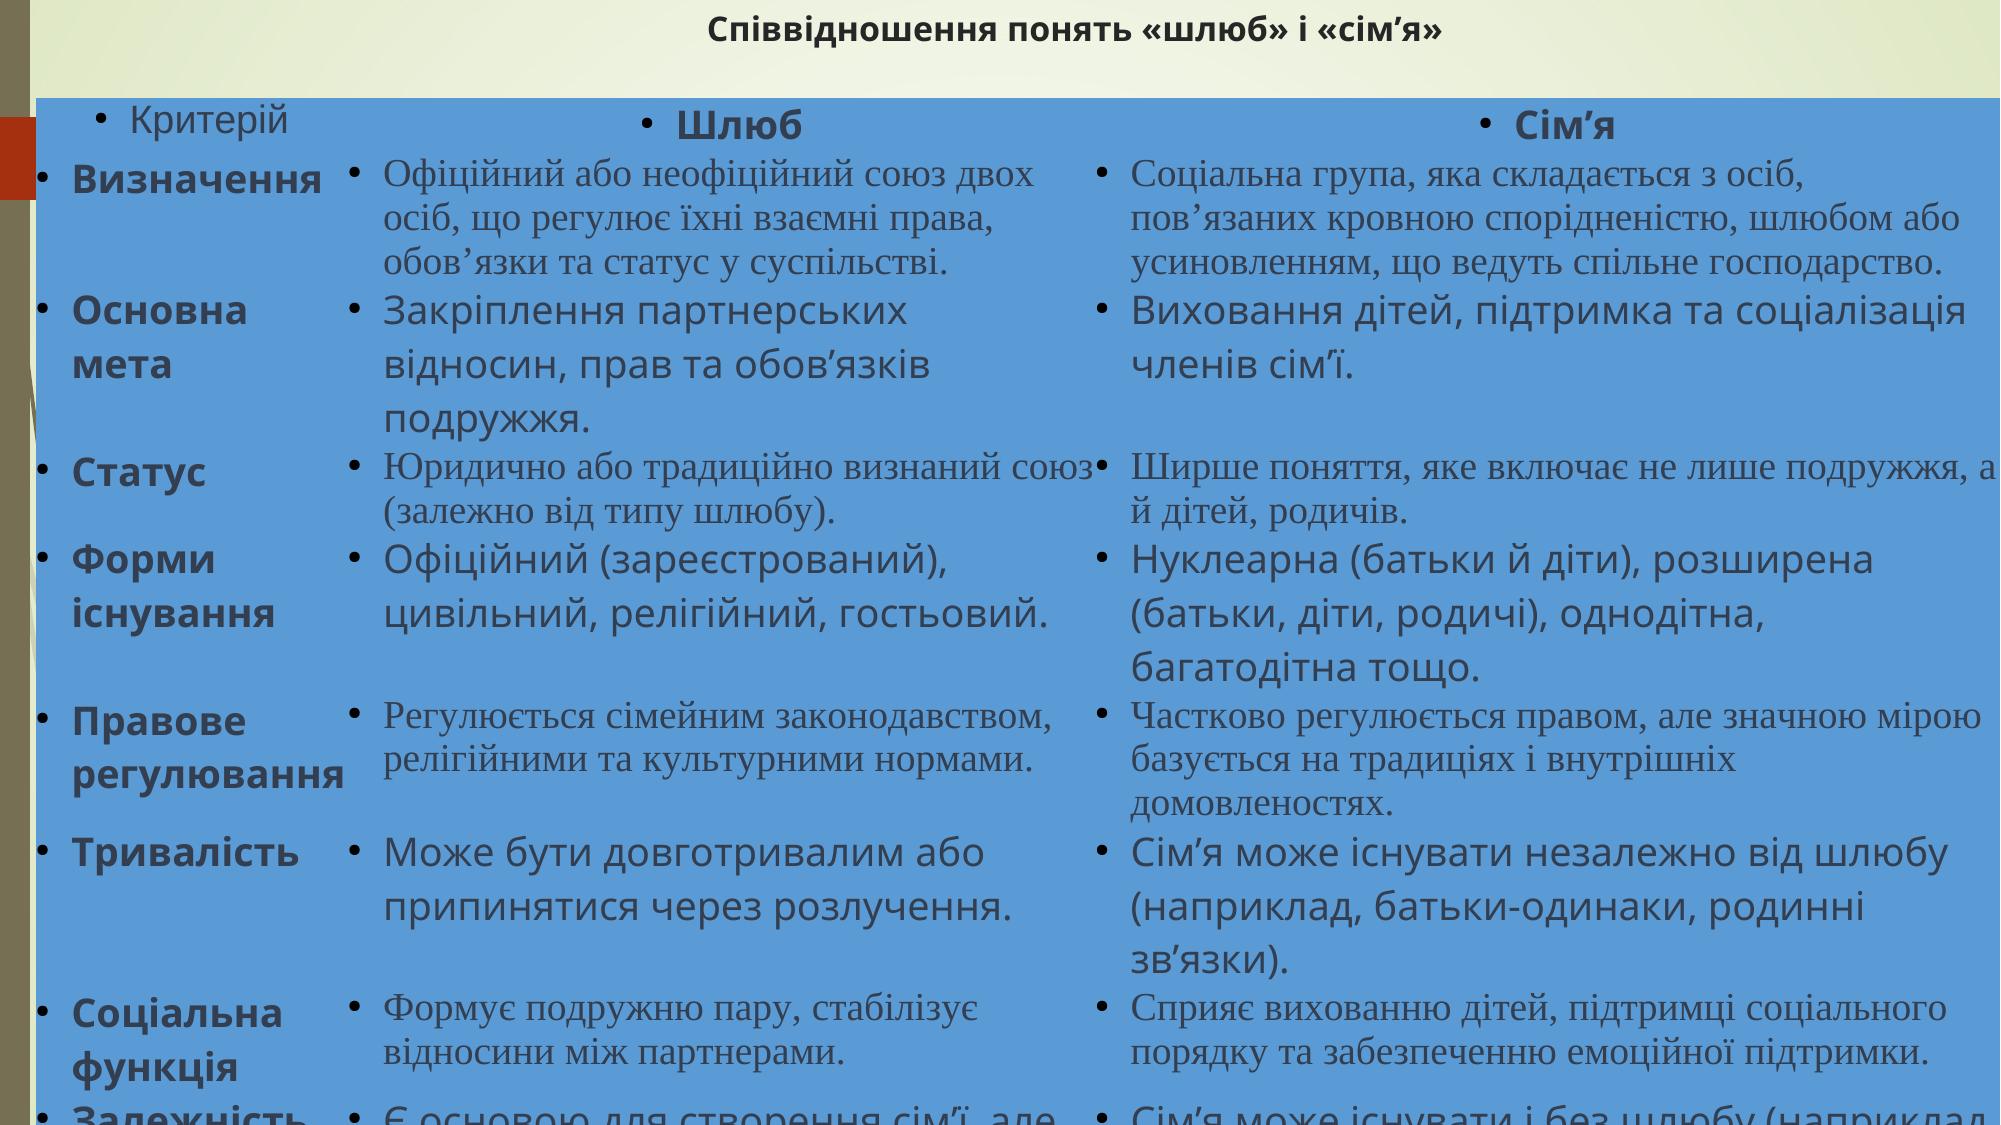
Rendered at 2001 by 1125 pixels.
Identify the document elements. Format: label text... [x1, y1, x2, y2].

table_cell Залежність одне від одного [36, 1093, 348, 1125]
table_cell Ширше поняття, яке включає не лише подружжя, а й дітей, родичів. [1095, 444, 2000, 532]
table_cell Правове регулювання [36, 693, 348, 824]
table_cell Є основою для створення сім’ї, але не завжди передбачає її (наприклад, бездітні шлюби). [348, 1093, 1095, 1125]
table_cell Формує подружню пару, стабілізує відносини між партнерами. [348, 986, 1095, 1093]
table_cell Офіційний (зареєстрований), цивільний, релігійний, гостьовий. [348, 532, 1095, 693]
table_header Сім’я [1095, 98, 2000, 151]
table_cell Сім’я може існувати і без шлюбу (наприклад, мати-одиначка з дитиною, родичі, які ведуть спільне господарство). [1095, 1093, 2000, 1125]
table_cell Офіційний або неофіційний союз двох осіб, що регулює їхні взаємні права, обов’язки та статус у суспільстві. [348, 151, 1095, 283]
table_cell Тривалість [36, 824, 348, 986]
table_cell Визначення [36, 151, 348, 283]
title Співвідношення понять «шлюб» і «сім’я» [344, 0, 1807, 98]
table_cell Сприяє вихованню дітей, підтримці соціального порядку та забезпеченню емоційної підтримки. [1095, 986, 2000, 1093]
table_cell Соціальна група, яка складається з осіб, пов’язаних кровною спорідненістю, шлюбом або усиновленням, що ведуть спільне господарство. [1095, 151, 2000, 283]
table_cell Соціальна функція [36, 986, 348, 1093]
table_cell Може бути довготривалим або припинятися через розлучення. [348, 824, 1095, 986]
table_cell Закріплення партнерських відносин, прав та обов’язків подружжя. [348, 283, 1095, 444]
table_cell Юридично або традиційно визнаний союз (залежно від типу шлюбу). [348, 444, 1095, 532]
table_cell Нуклеарна (батьки й діти), розширена (батьки, діти, родичі), однодітна, багатодітна тощо. [1095, 532, 2000, 693]
table_header Критерій [36, 98, 348, 151]
table_cell Форми існування [36, 532, 348, 693]
table_cell Статус [36, 444, 348, 532]
table_cell Сім’я може існувати незалежно від шлюбу (наприклад, батьки-одинаки, родинні зв’язки). [1095, 824, 2000, 986]
table_cell Частково регулюється правом, але значною мірою базується на традиціях і внутрішніх домовленостях. [1095, 693, 2000, 824]
table_header Шлюб [348, 98, 1095, 151]
table_cell Виховання дітей, підтримка та соціалізація членів сім’ї. [1095, 283, 2000, 444]
table_cell Регулюється сімейним законодавством, релігійними та культурними нормами. [348, 693, 1095, 824]
table_cell Основна мета [36, 283, 348, 444]
